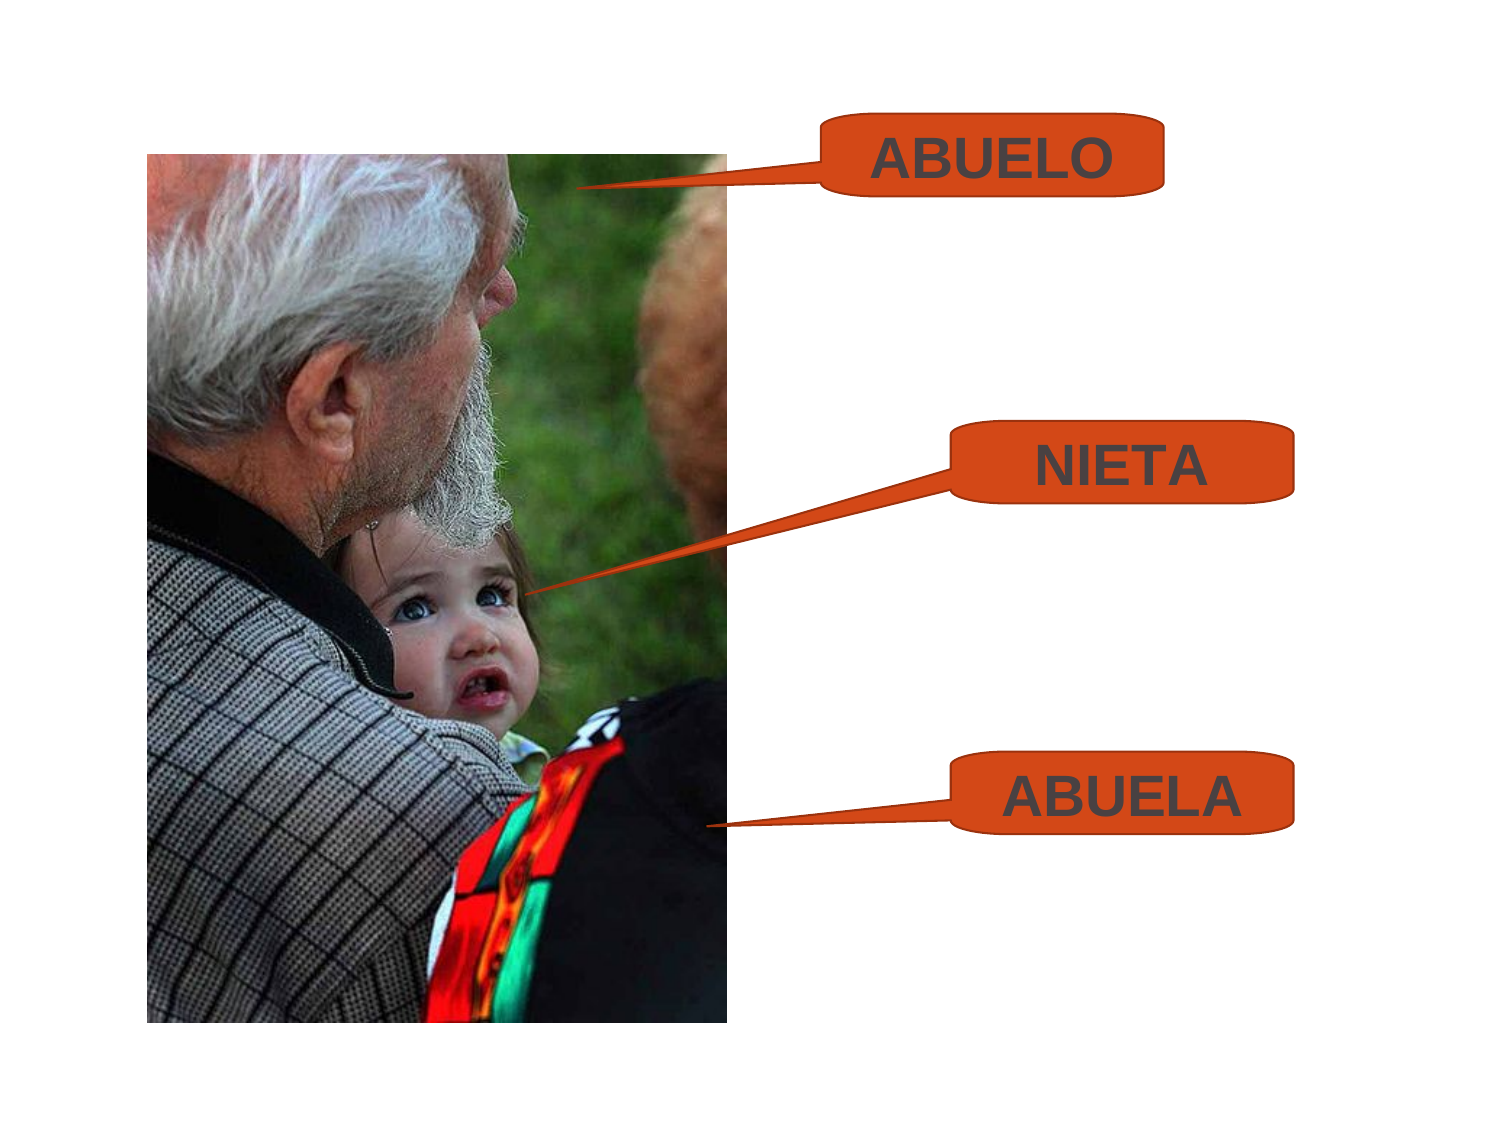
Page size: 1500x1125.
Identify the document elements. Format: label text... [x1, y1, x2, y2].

text_box ABUELA [706, 751, 1294, 835]
text_box [147, 154, 727, 1023]
text_box NIETA [525, 420, 1294, 595]
text_box ABUELO [576, 113, 1164, 197]
